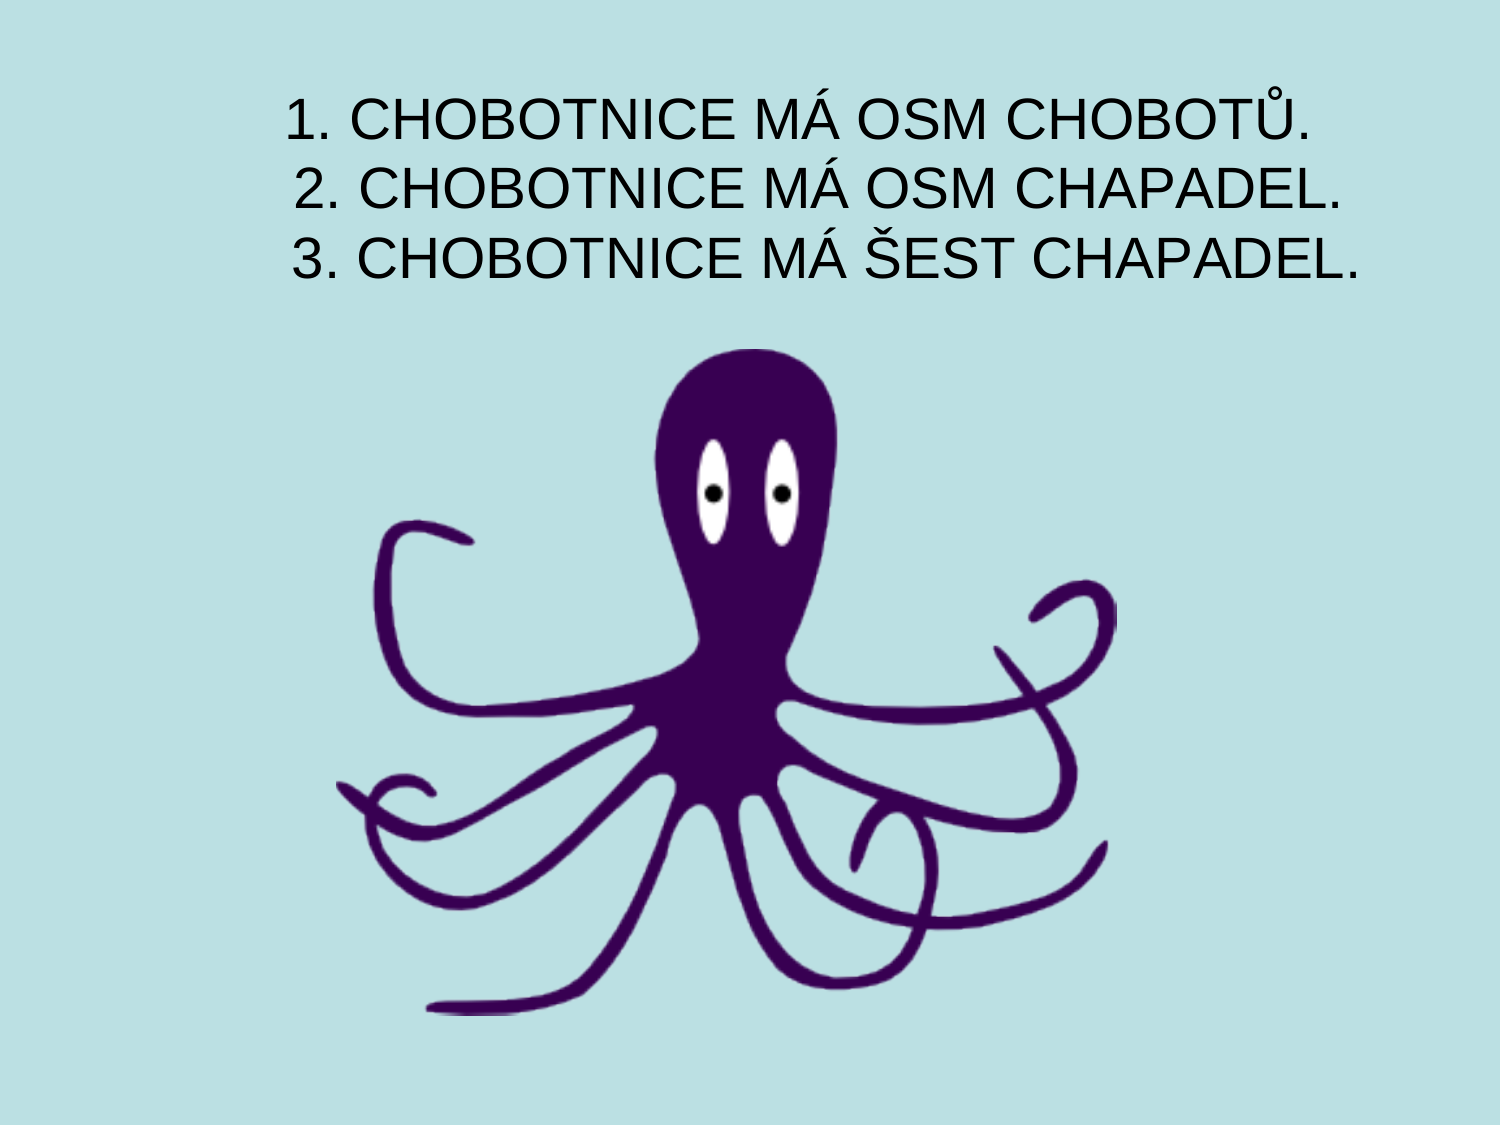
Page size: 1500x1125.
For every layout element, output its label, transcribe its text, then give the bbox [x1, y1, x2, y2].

title 1. CHOBOTNICE MÁ OSM CHOBOTŮ. 2. CHOBOTNICE MÁ OSM CHAPADEL. 3. CHOBOTNICE MÁ ŠEST CHAPADEL. [75, 45, 1426, 327]
picture [336, 349, 1117, 1016]
